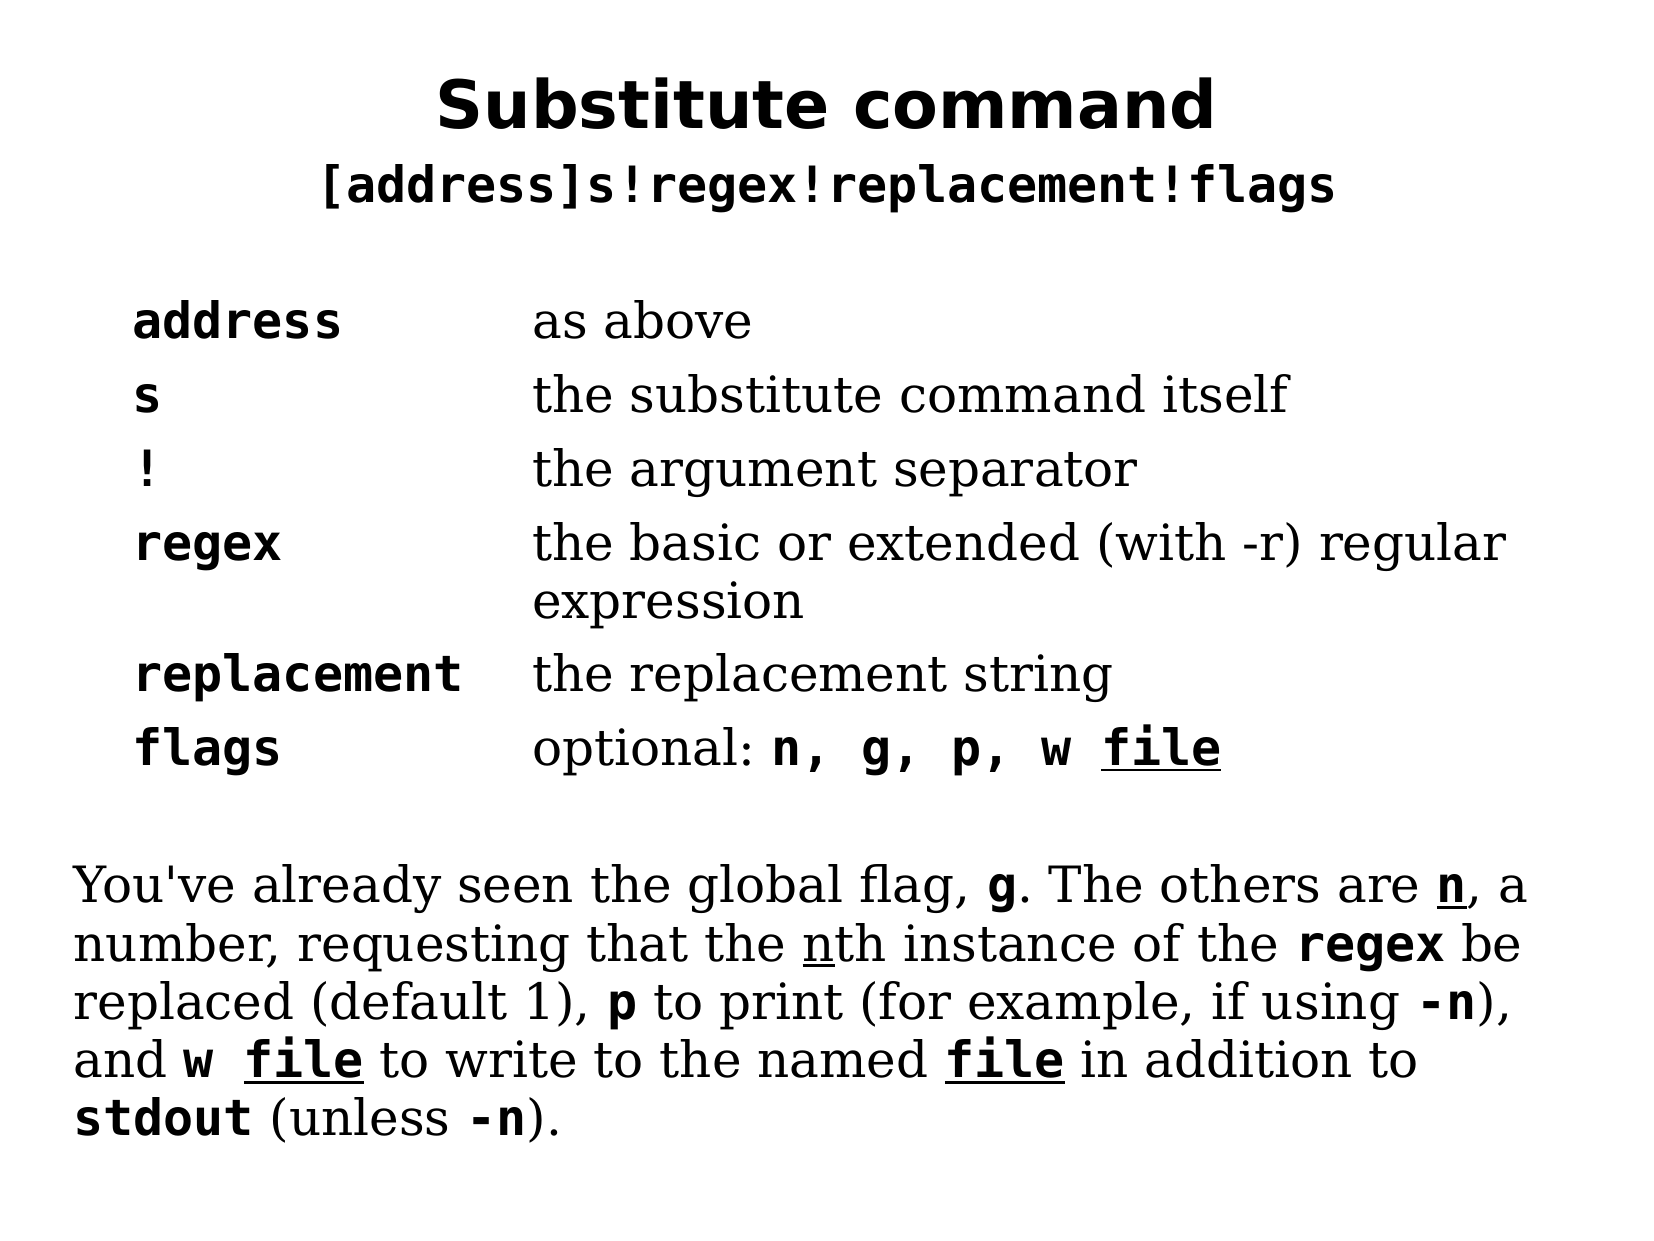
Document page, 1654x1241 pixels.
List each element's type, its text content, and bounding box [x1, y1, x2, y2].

table_cell s [119, 359, 517, 432]
table_cell the basic or extended (with -r) regular expression [518, 507, 1562, 638]
table_header as above [518, 286, 1562, 358]
table_cell optional: n, g, p, w file [518, 712, 1562, 785]
table_cell regex [119, 507, 517, 638]
table_cell ! [119, 433, 517, 506]
table_cell flags [119, 712, 517, 785]
table_cell the argument separator [518, 433, 1562, 506]
table_cell the replacement string [518, 639, 1562, 711]
table_header address [119, 286, 517, 358]
table_cell replacement [119, 639, 517, 711]
text_box Substitute command [address]s!regex!replacement!flags You've already seen the global flag, g. The others are n, a number, requesting that the nth instance of the regex be replaced (default 1), p to print (for example, if using -n), and w file to write to the named file in addition to stdout (unless -n). [59, 59, 1595, 1156]
table_cell the substitute command itself [518, 359, 1562, 432]
